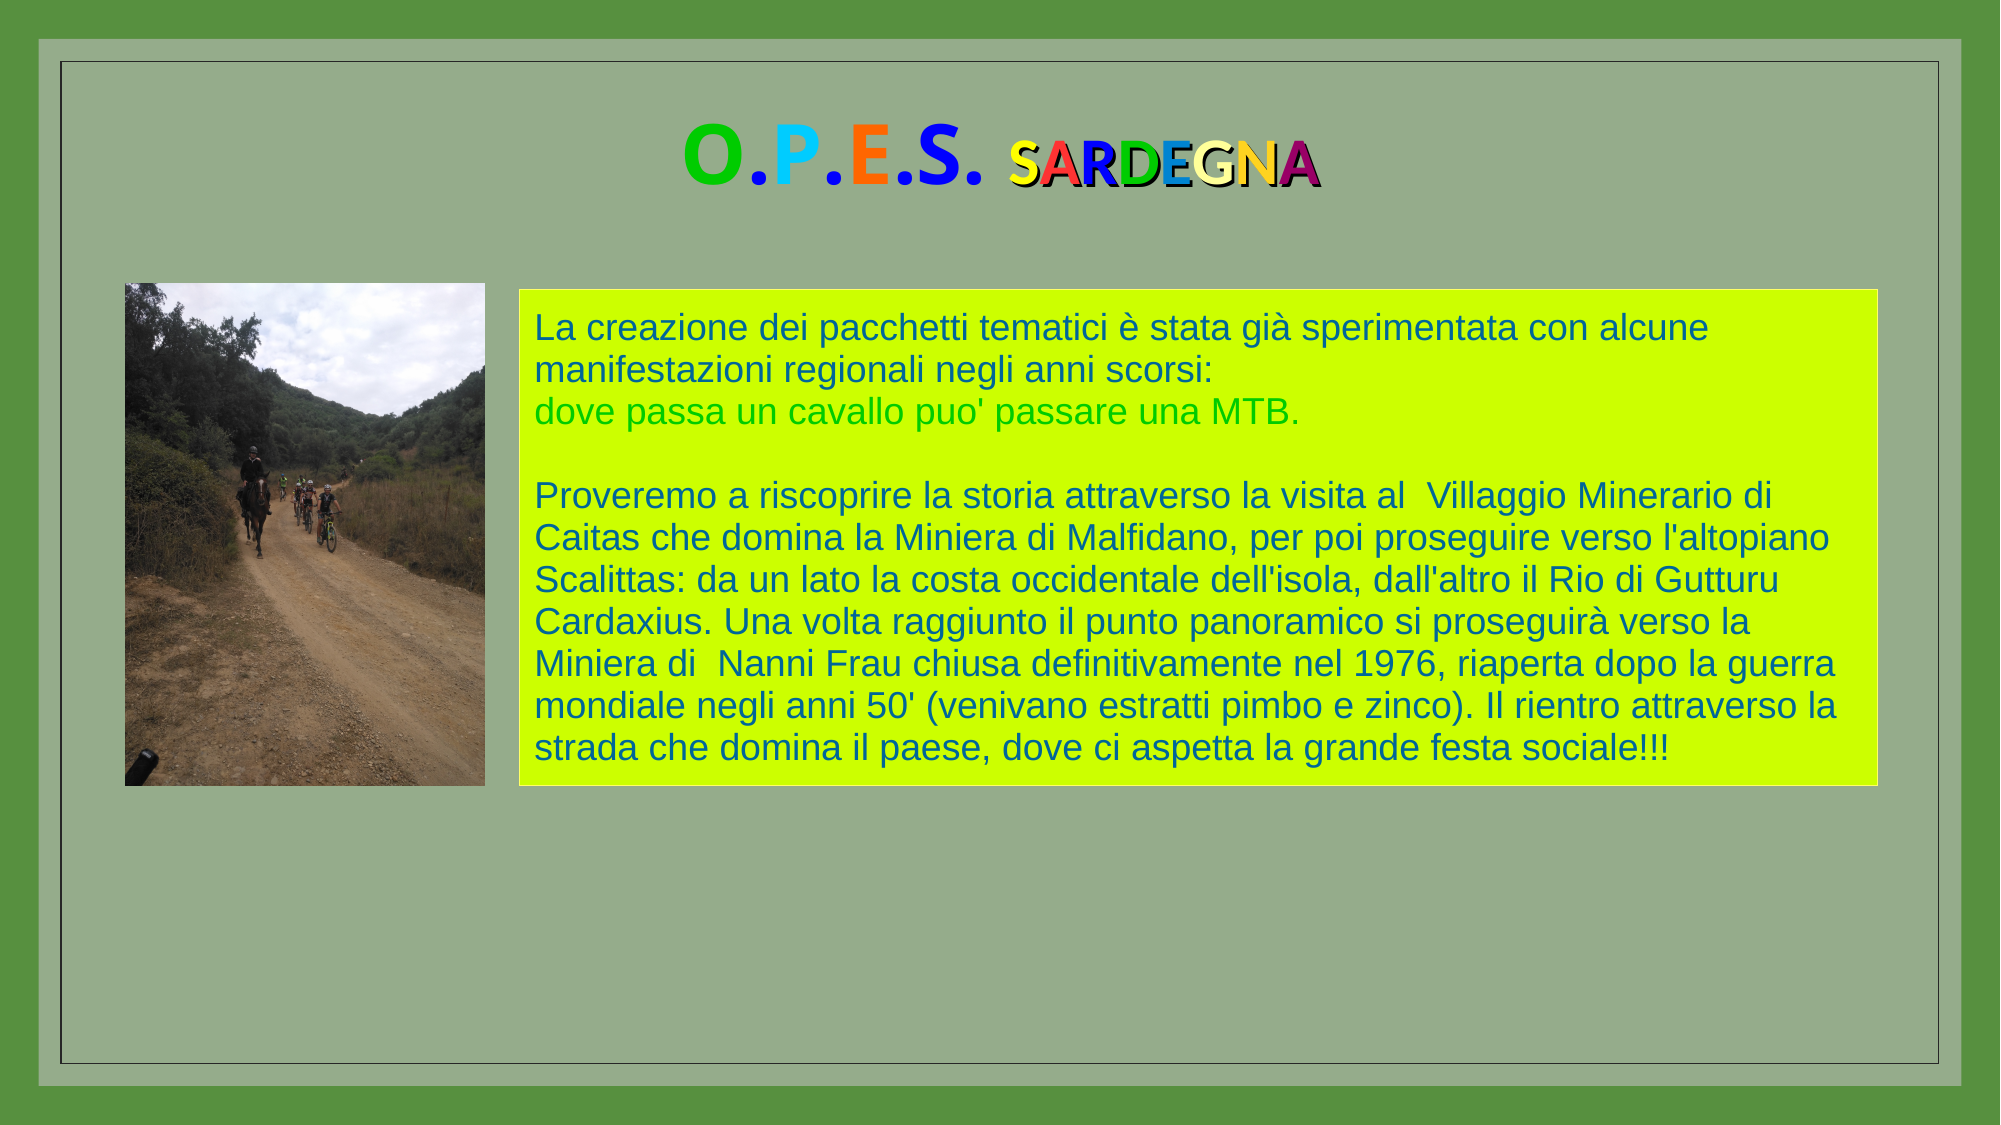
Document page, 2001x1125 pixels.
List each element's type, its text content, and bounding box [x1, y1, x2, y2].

picture [125, 283, 485, 786]
title O.P.E.S. SARDEGNA [174, 105, 1825, 331]
text_box La creazione dei pacchetti tematici è stata già sperimentata con alcune manifestazioni regionali negli anni scorsi: dove passa un cavallo puo' passare una MTB. Proveremo a riscoprire la storia attraverso la visita al Villaggio Minerario di Caitas che domina la Miniera di Malfidano, per poi proseguire verso l'altopiano Scalittas: da un lato la costa occidentale dell'isola, dall'altro il Rio di Gutturu Cardaxius. Una volta raggiunto il punto panoramico si proseguirà verso la Miniera di Nanni Frau chiusa definitivamente nel 1976, riaperta dopo la guerra mondiale negli anni 50' (venivano estratti pimbo e zinco). Il rientro attraverso la strada che domina il paese, dove ci aspetta la grande festa sociale!!! [519, 289, 1878, 786]
